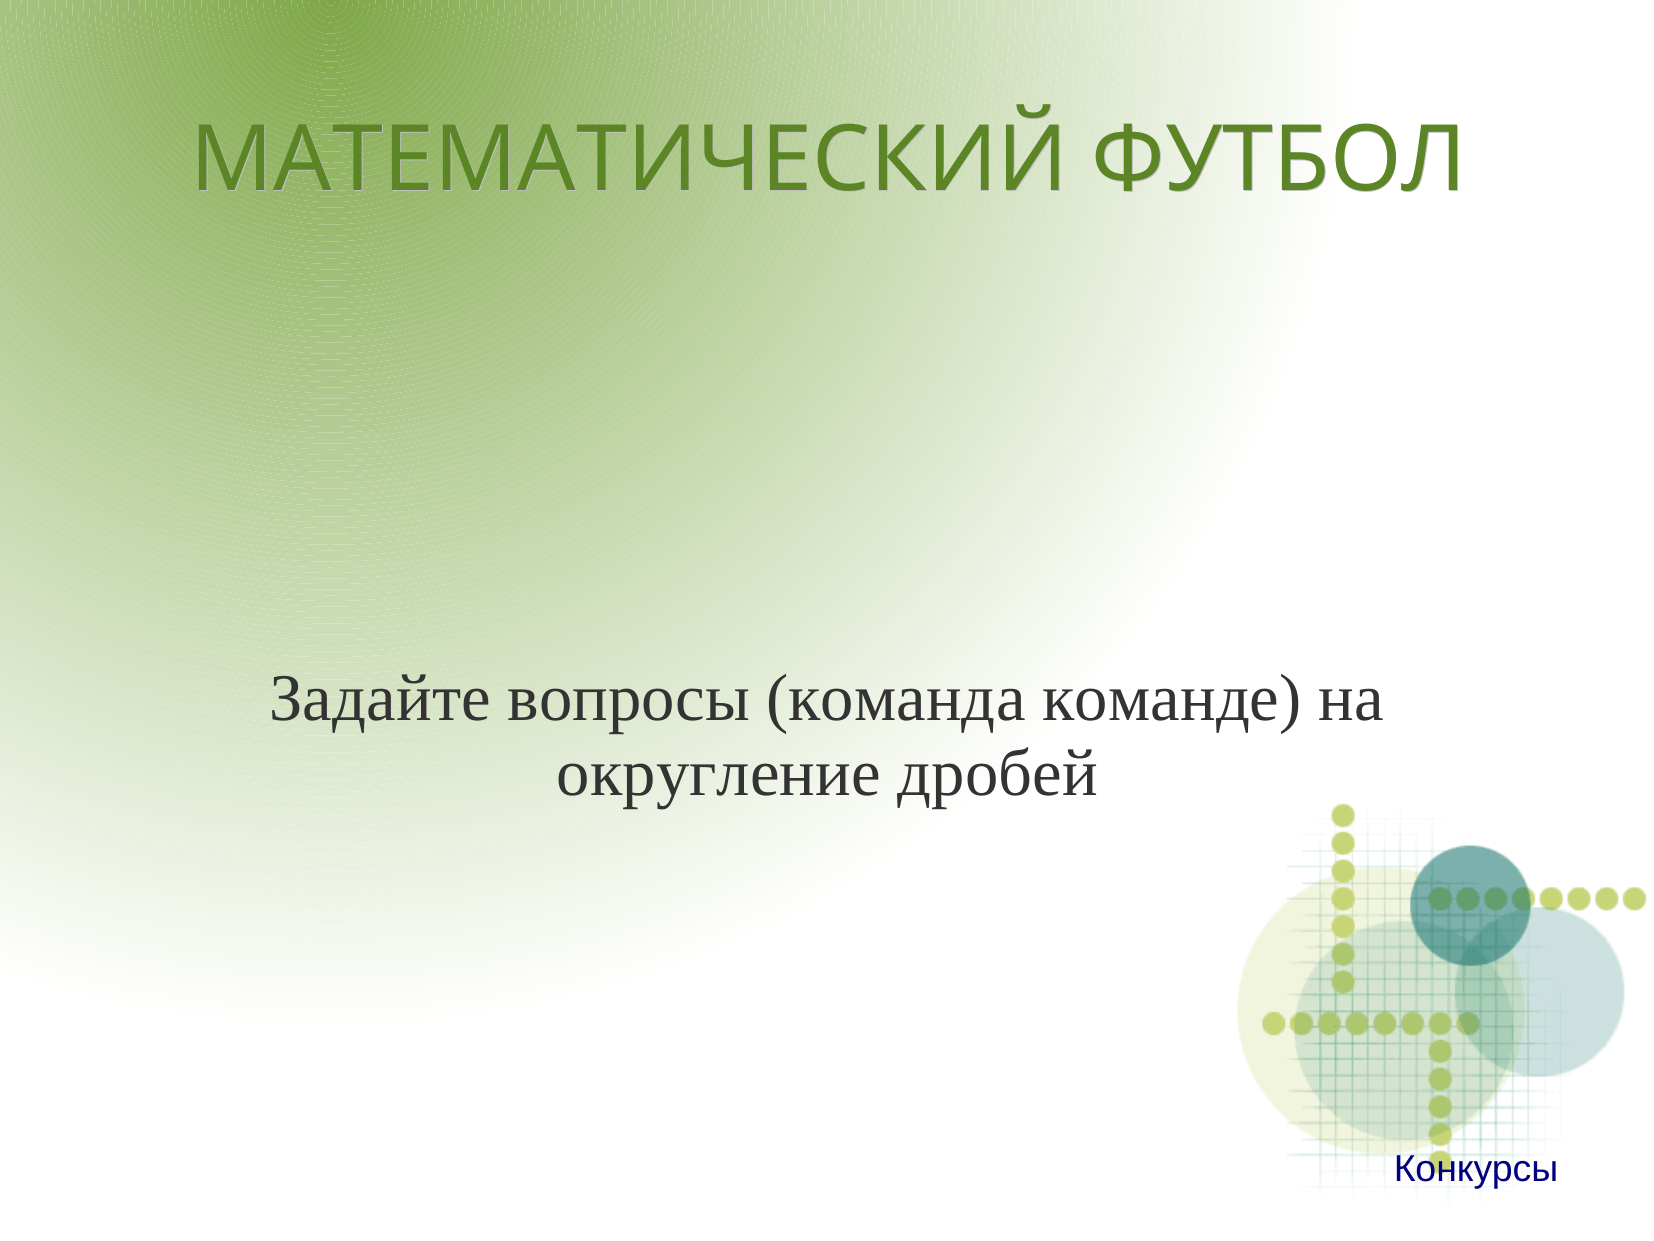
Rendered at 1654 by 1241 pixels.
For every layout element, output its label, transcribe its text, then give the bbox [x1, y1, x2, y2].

picture [1224, 792, 1654, 1211]
text_box Конкурсы [1378, 1139, 1595, 1211]
subtitle Задайте вопросы (команда команде) на округление дробей [121, 352, 1534, 1119]
title МАТЕМАТИЧЕСКИЙ ФУТБОЛ [123, 59, 1536, 252]
